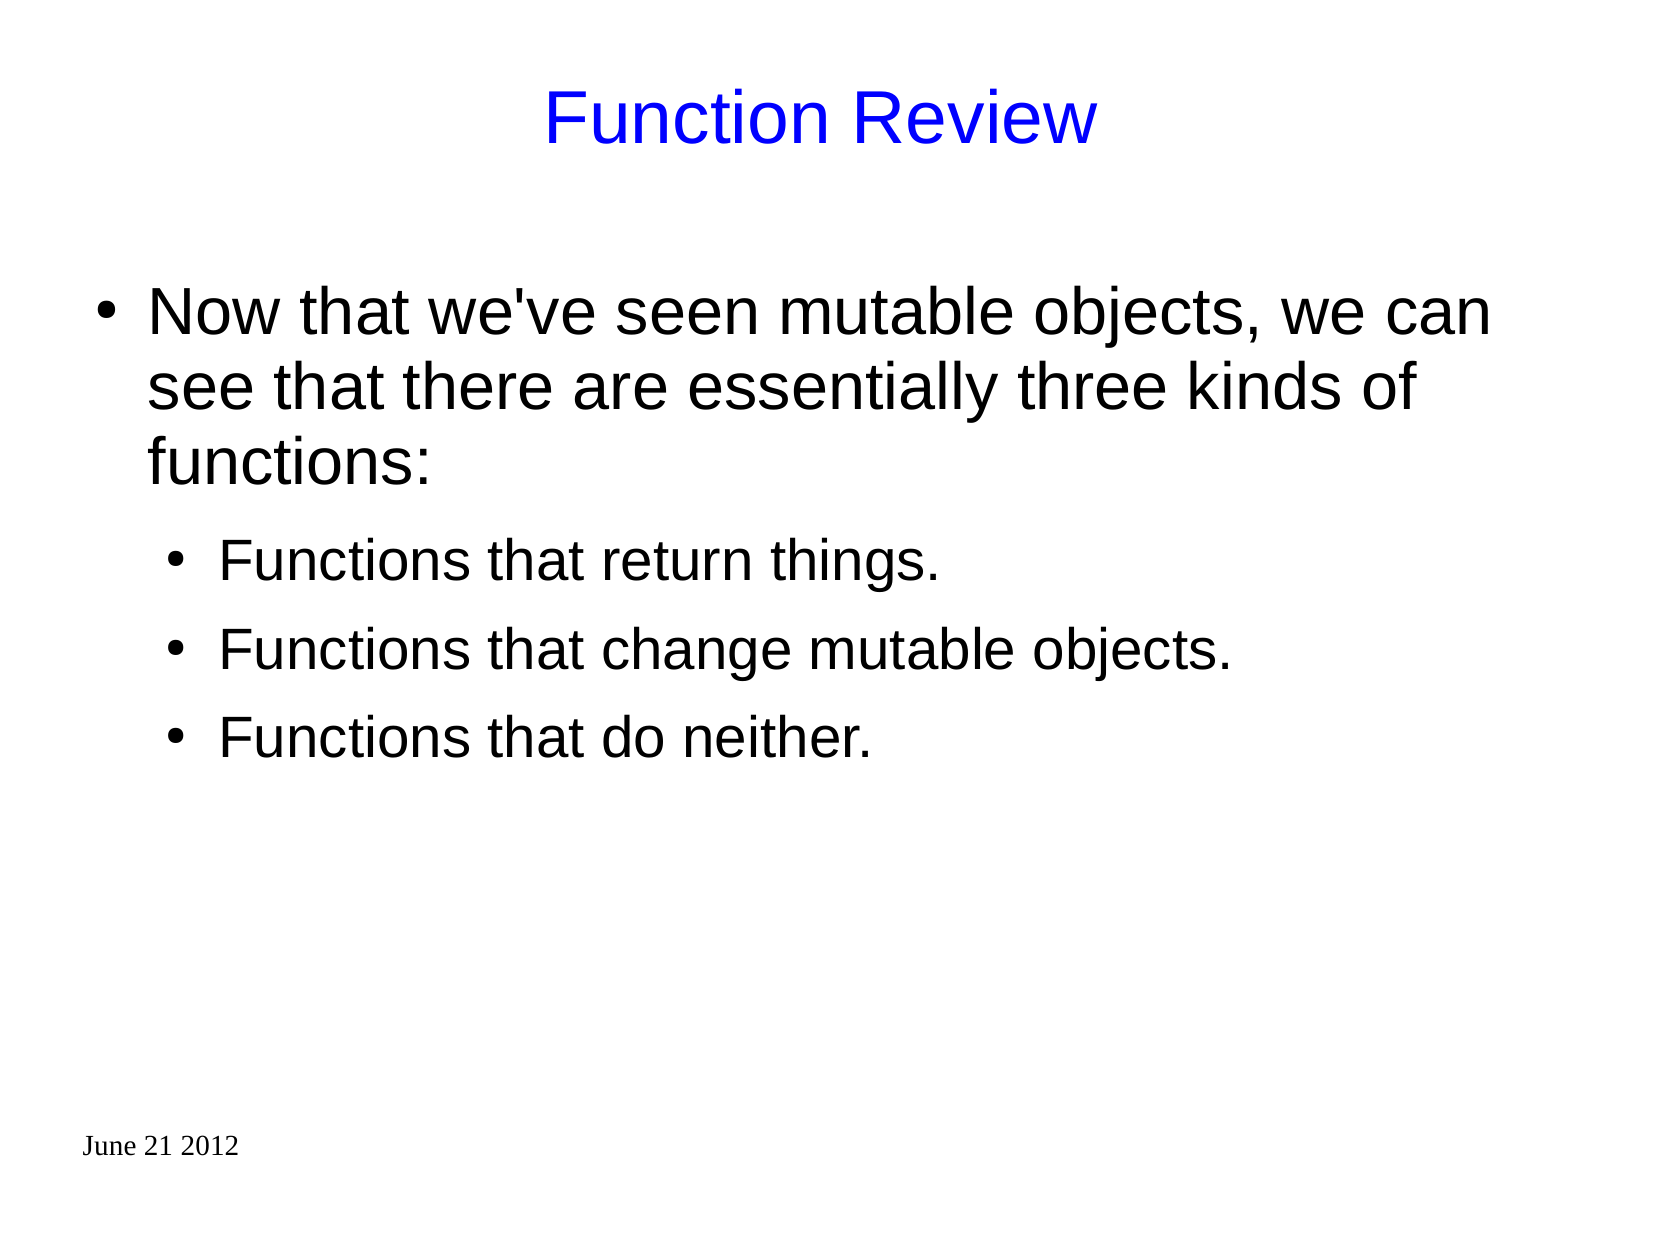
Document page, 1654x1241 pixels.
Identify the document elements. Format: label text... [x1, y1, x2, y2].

list Now that we've seen mutable objects, we can see that there are essentially three kinds of functions: Functions that return things. Functions that change mutable objects. Functions that do neither. [76, 274, 1565, 1093]
title Function Review [76, 58, 1565, 178]
